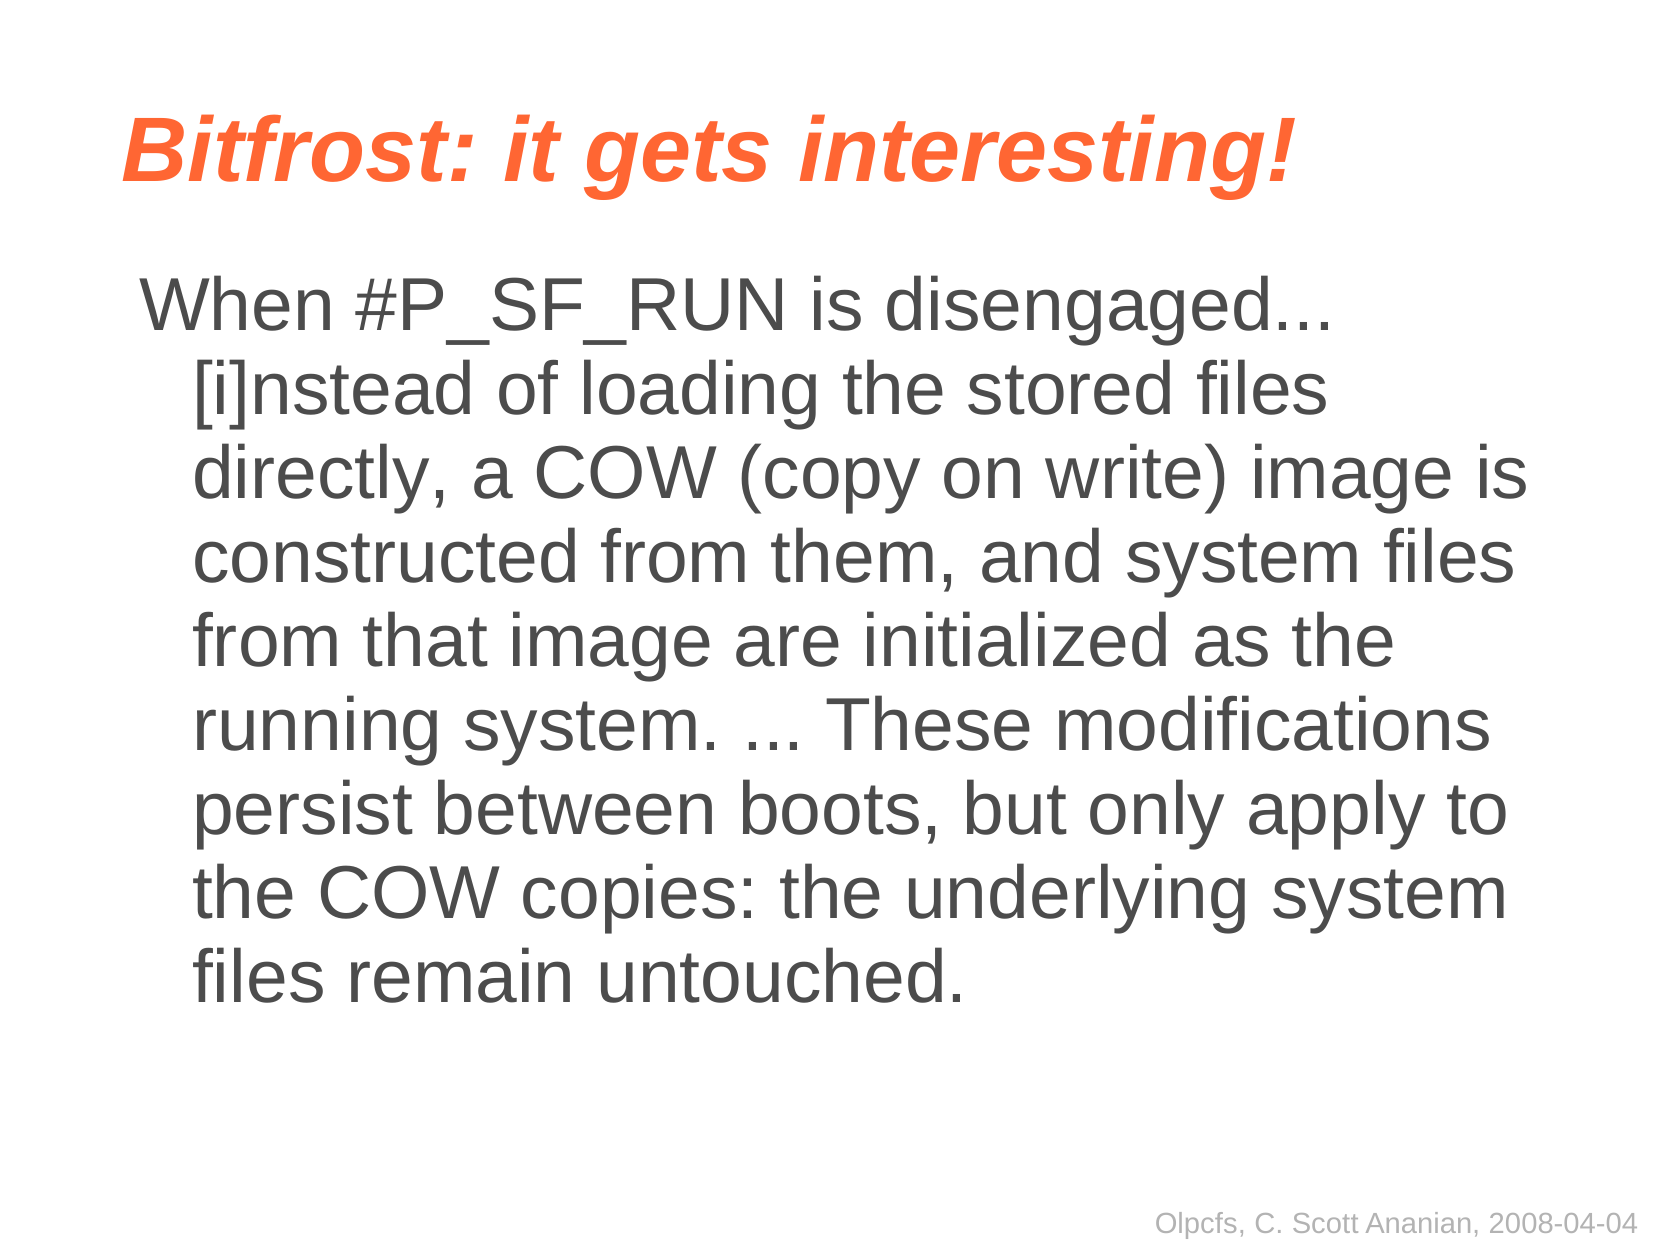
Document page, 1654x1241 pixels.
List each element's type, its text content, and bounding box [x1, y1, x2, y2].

list When #P_SF_RUN is disengaged...[i]nstead of loading the stored files directly, a COW (copy on write) image is constructed from them, and system files from that image are initialized as the running system. ... These modifications persist between boots, but only apply to the COW copies: the underlying system files remain untouched. [121, 262, 1561, 1160]
title Bitfrost: it gets interesting! [121, 46, 1534, 254]
